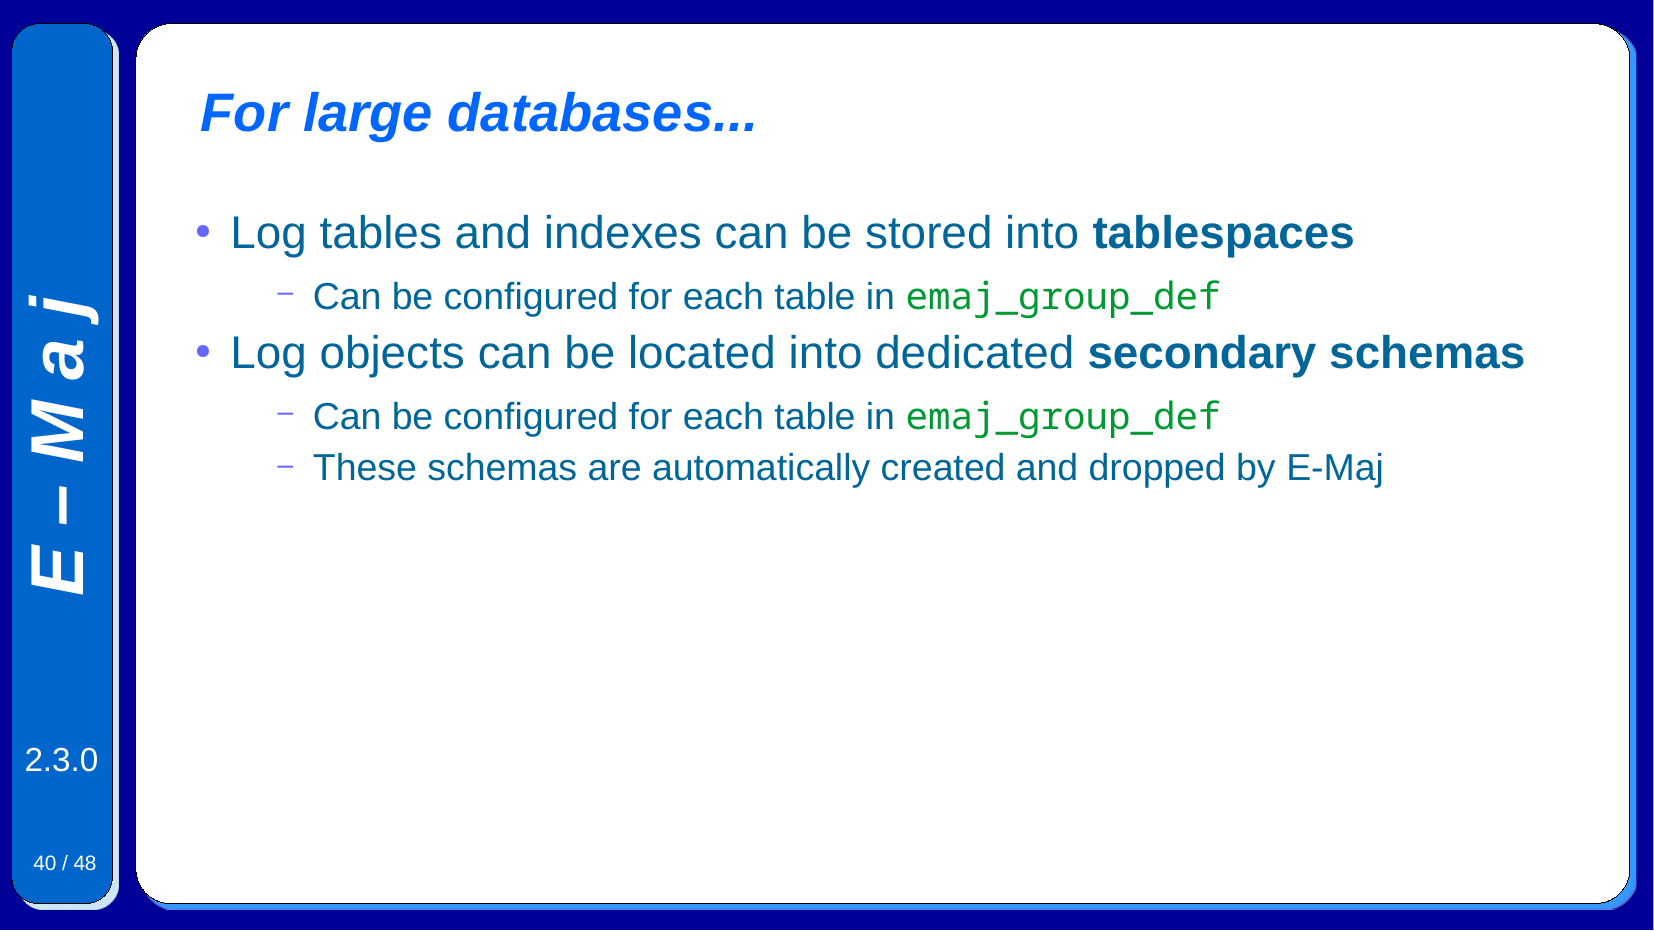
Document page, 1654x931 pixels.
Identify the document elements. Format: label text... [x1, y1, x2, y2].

title For large databases... [200, 34, 1575, 191]
list Log tables and indexes can be stored into tablespaces Can be configured for each table in emaj_group_def Log objects can be located into dedicated secondary schemas Can be configured for each table in emaj_group_def These schemas are automatically created and dropped by E-Maj [177, 206, 1587, 827]
